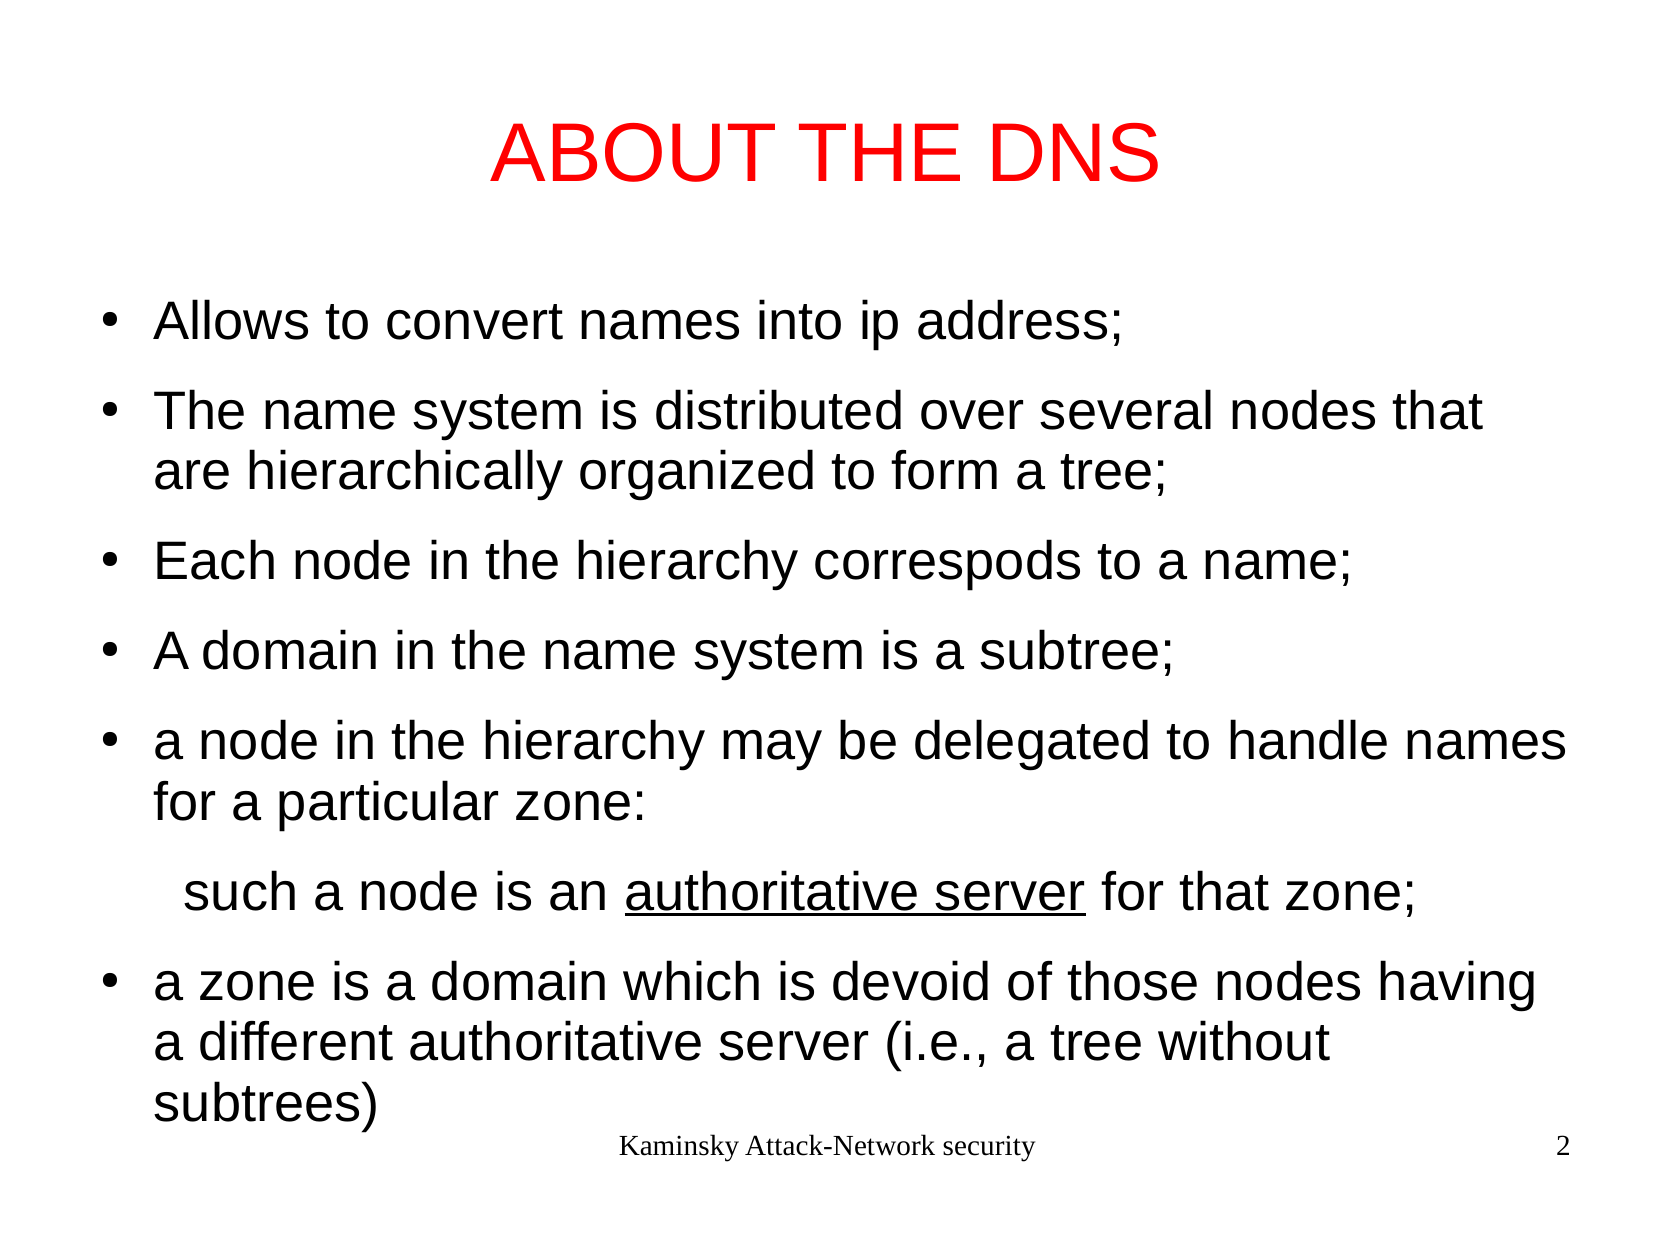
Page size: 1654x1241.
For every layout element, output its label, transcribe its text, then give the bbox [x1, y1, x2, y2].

title ABOUT THE DNS [82, 49, 1571, 257]
list Allows to convert names into ip address; The name system is distributed over several nodes that are hierarchically organized to form a tree; Each node in the hierarchy correspods to a name; A domain in the name system is a subtree; a node in the hierarchy may be delegated to handle names for a particular zone: such a node is an authoritative server for that zone; a zone is a domain which is devoid of those nodes having a different authoritative server (i.e., a tree without subtrees) [82, 290, 1571, 1133]
